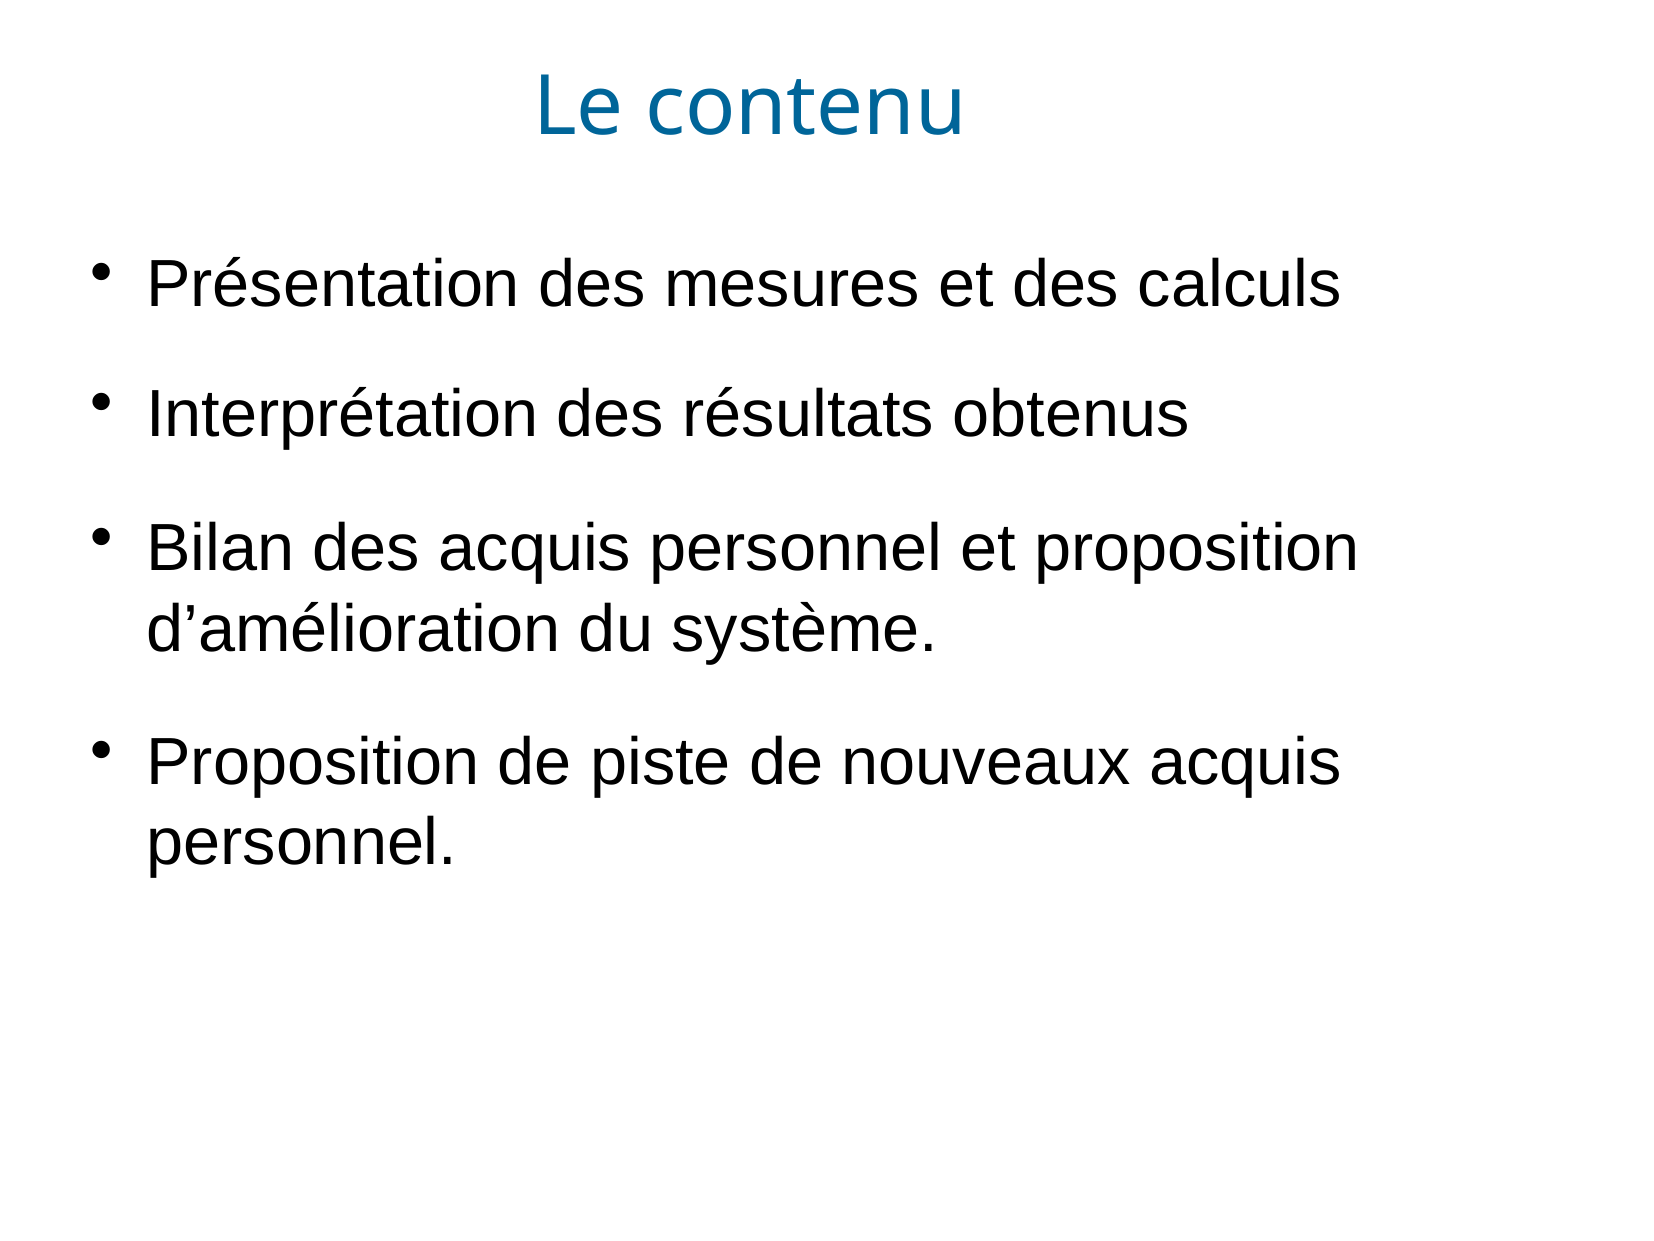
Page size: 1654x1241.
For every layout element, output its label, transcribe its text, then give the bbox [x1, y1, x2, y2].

text_box Proposition de piste de nouveaux acquis personnel. [75, 710, 1426, 898]
text_box Interprétation des résultats obtenus [75, 361, 1426, 477]
text_box Présentation des mesures et des calculs [75, 232, 1426, 342]
title Le contenu [75, 7, 1426, 195]
text_box Bilan des acquis personnel et proposition d’amélioration du système. [75, 496, 1426, 691]
